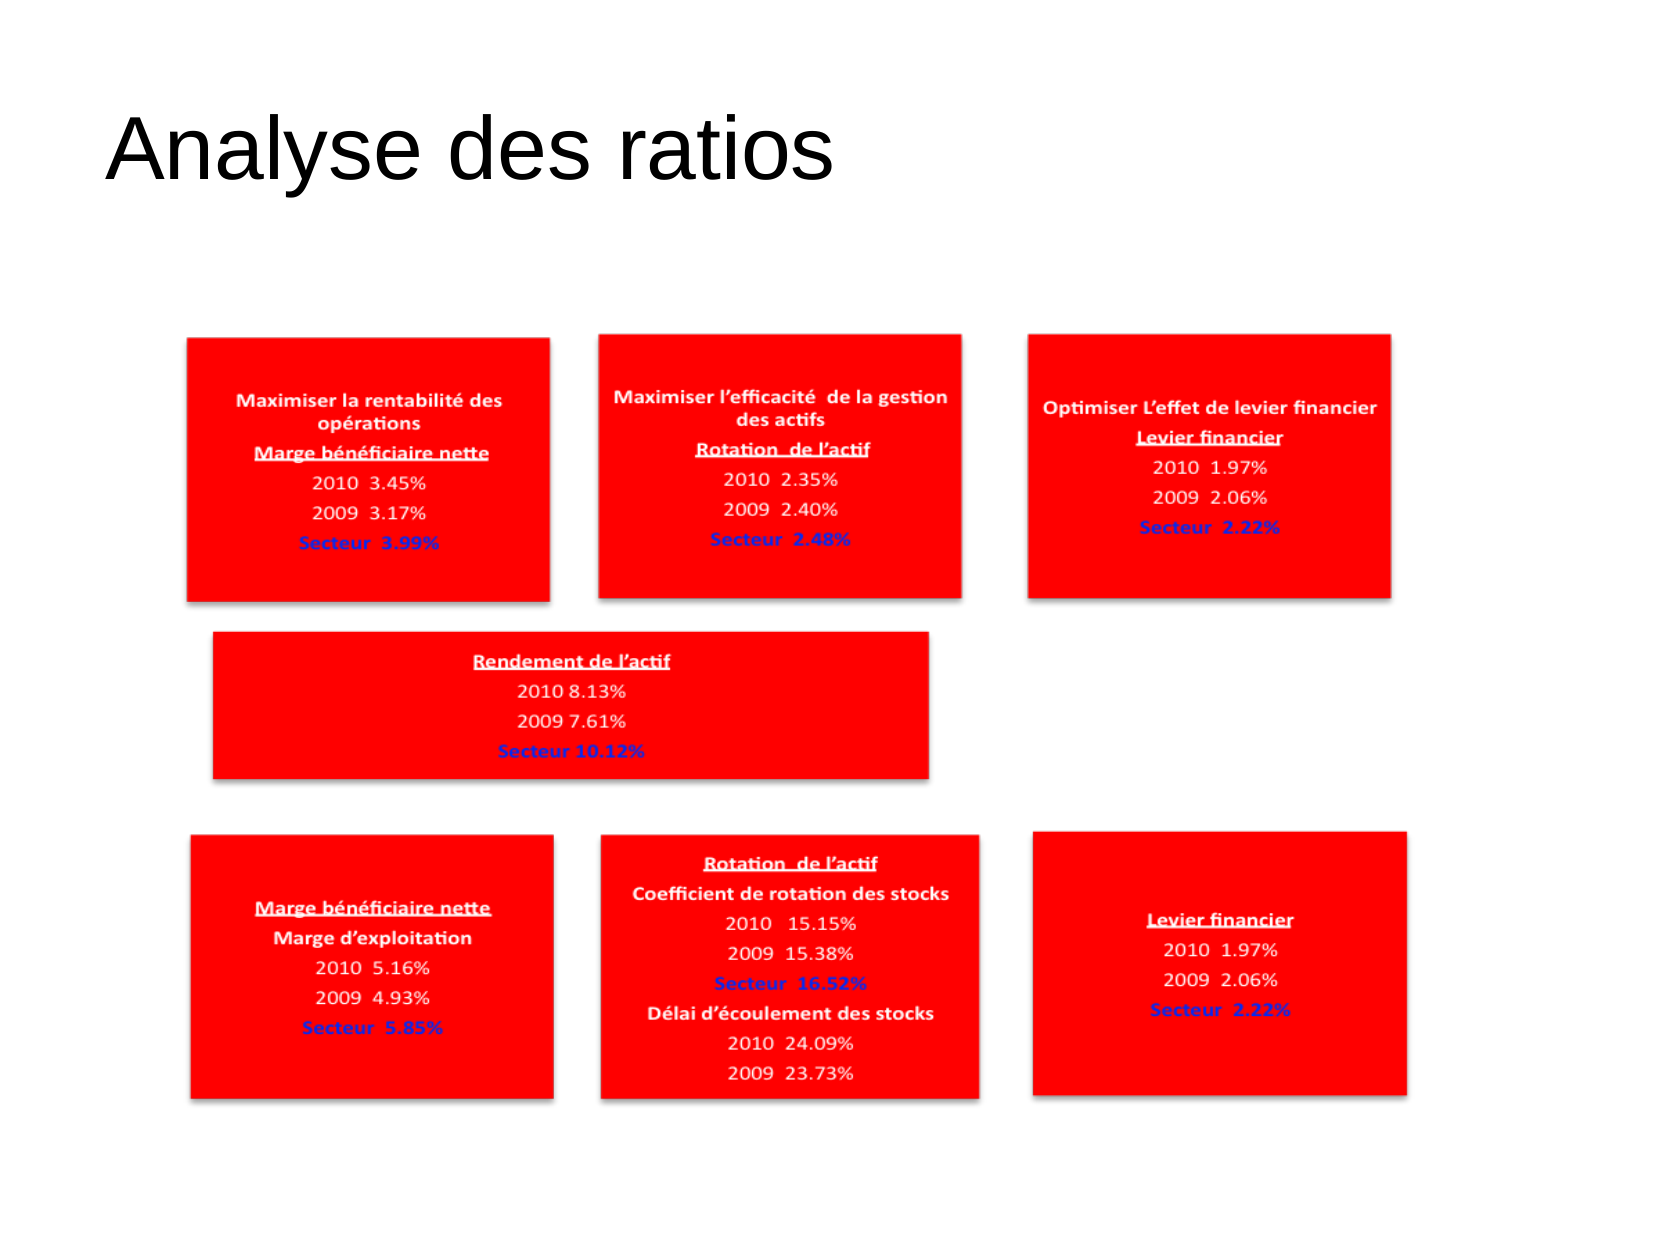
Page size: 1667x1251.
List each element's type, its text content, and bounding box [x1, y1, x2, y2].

title Analyse des ratios [104, 97, 1667, 247]
picture [162, 183, 1547, 1179]
